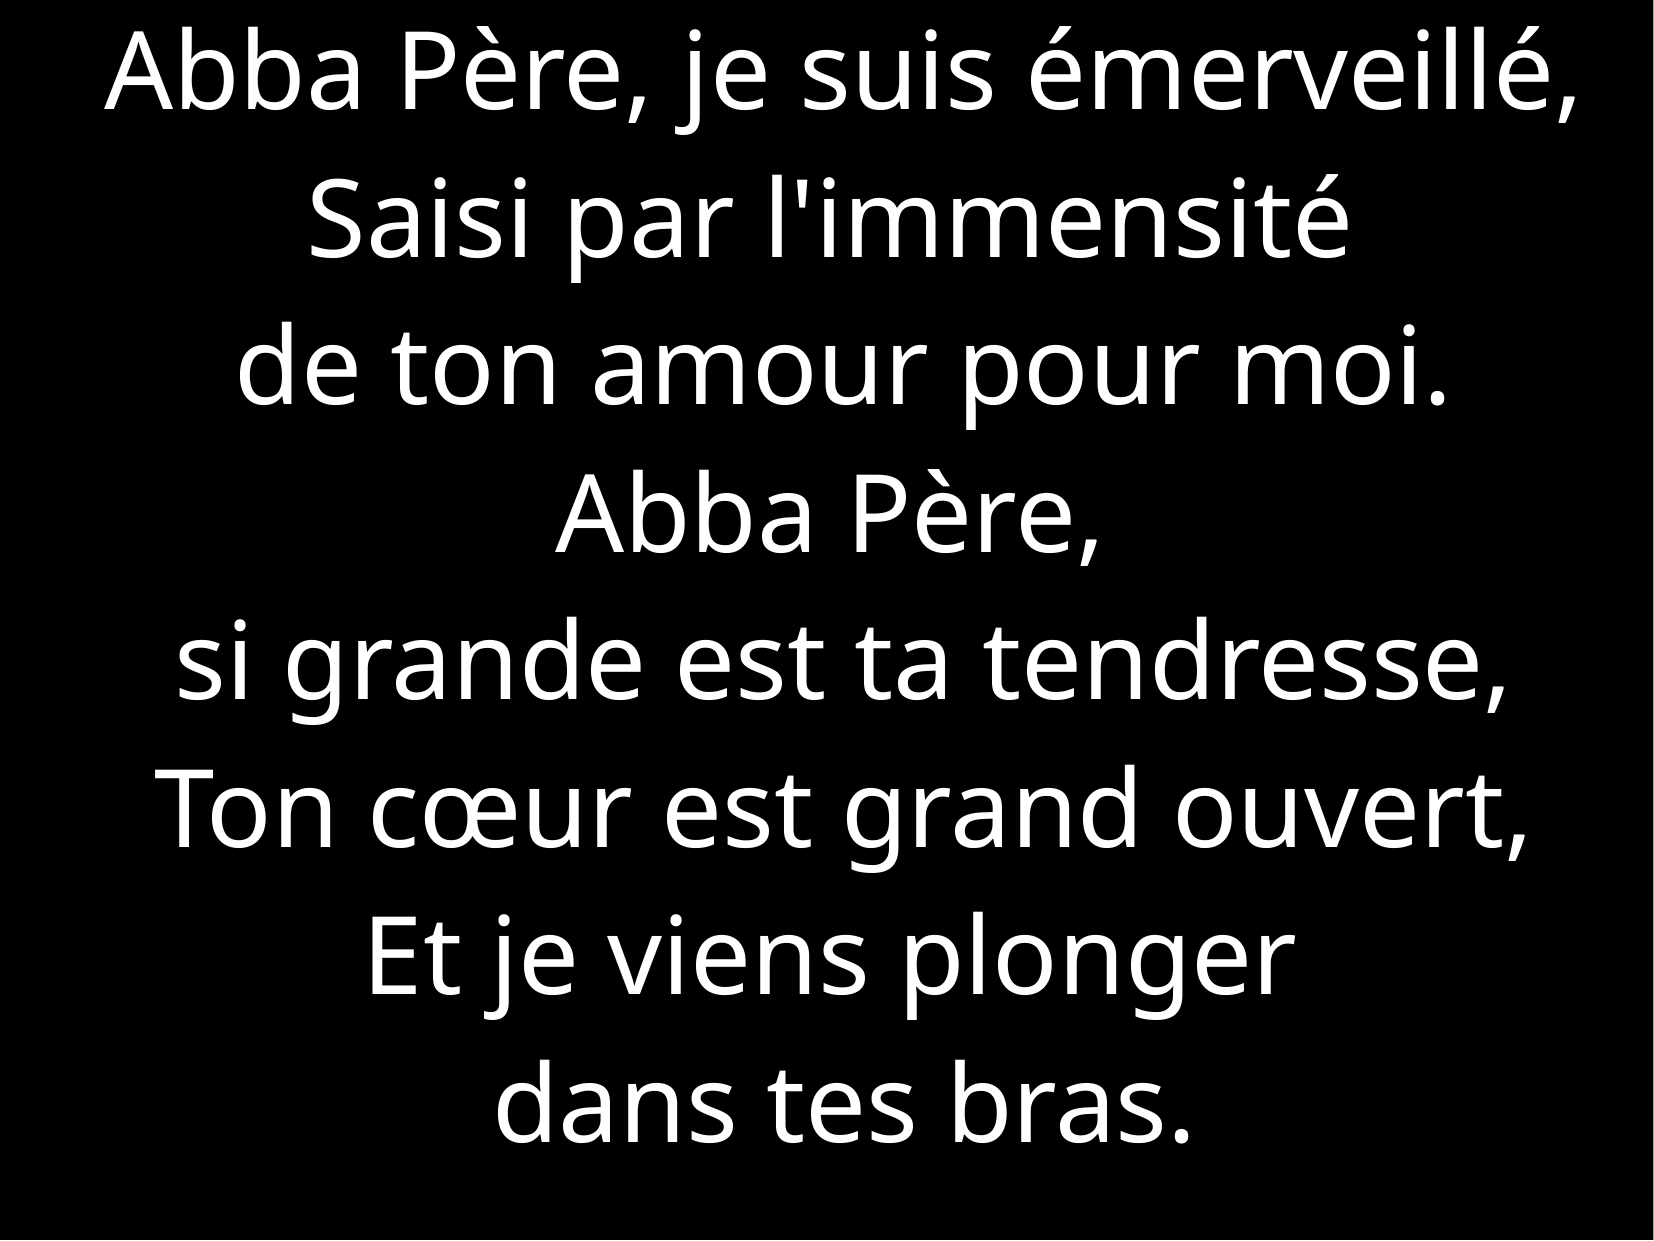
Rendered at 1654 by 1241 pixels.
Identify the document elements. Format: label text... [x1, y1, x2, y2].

subtitle Abba Père, je suis émerveillé, Saisi par l'immensité de ton amour pour moi. Abba Père, si grande est ta tendresse, Ton cœur est grand ouvert, Et je viens plonger dans tes bras. [82, 0, 1607, 1241]
